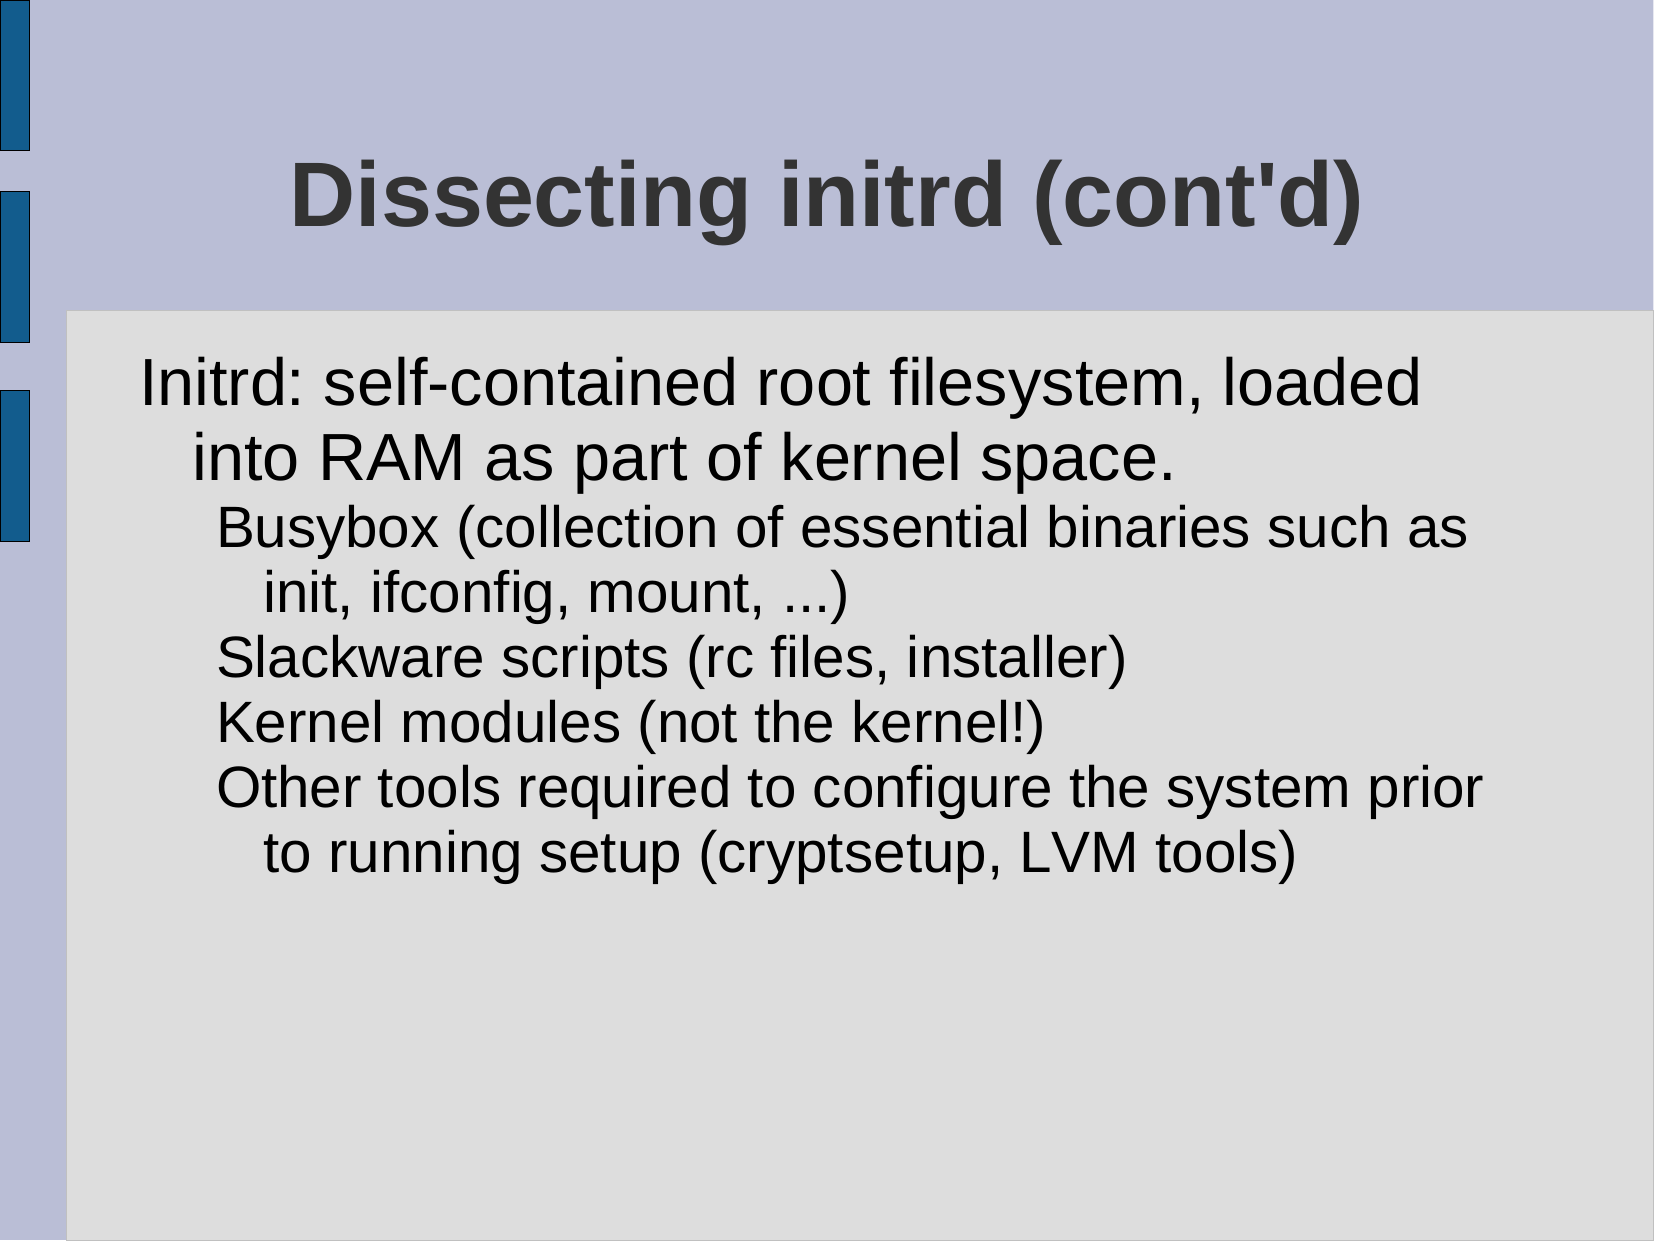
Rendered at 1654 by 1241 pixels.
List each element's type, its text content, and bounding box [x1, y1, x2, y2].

list Initrd: self-contained root filesystem, loaded into RAM as part of kernel space. Busybox (collection of essential binaries such as init, ifconfig, mount, ...) Slackware scripts (rc files, installer) Kernel modules (not the kernel!) Other tools required to configure the system prior to running setup (cryptsetup, LVM tools) [121, 344, 1534, 1127]
title Dissecting initrd (cont'd) [121, 91, 1534, 299]
